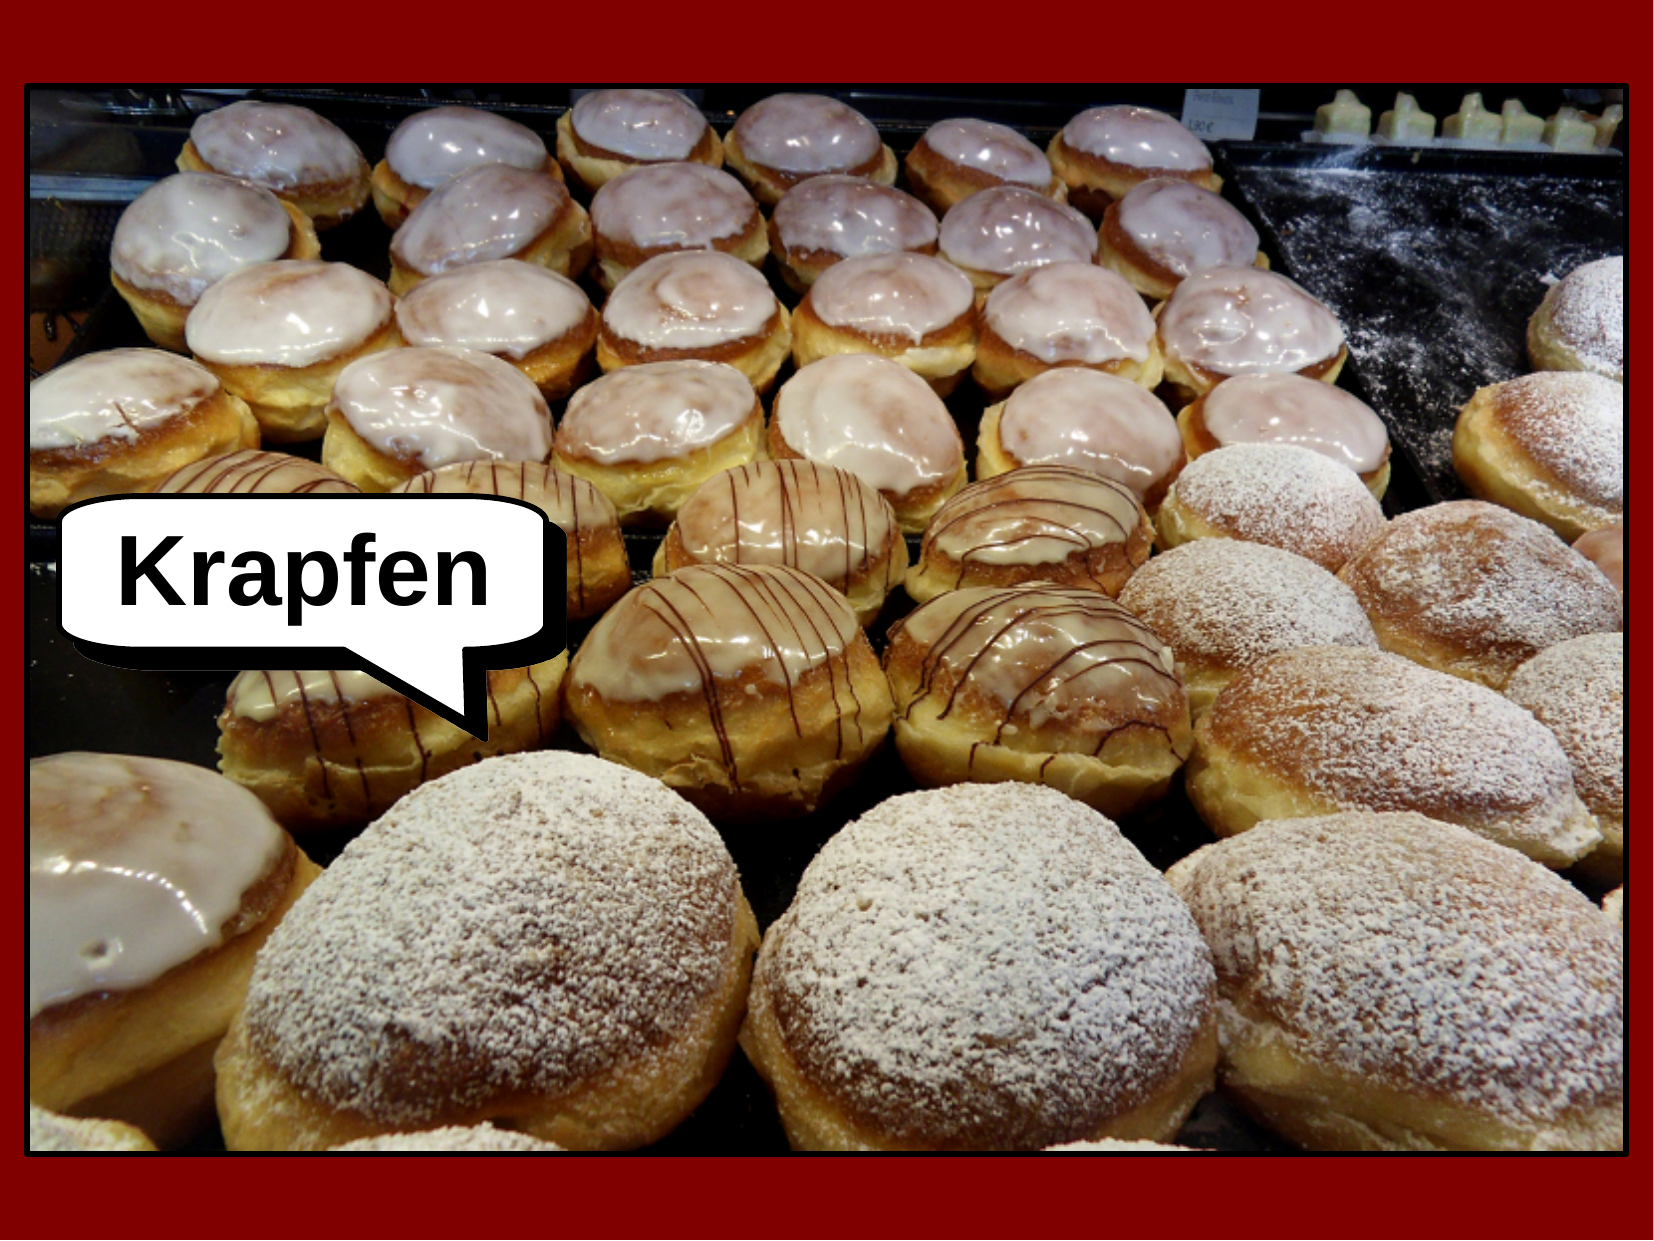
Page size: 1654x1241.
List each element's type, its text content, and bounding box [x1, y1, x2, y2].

text_box Krapfen [100, 507, 547, 635]
text_box [58, 496, 539, 722]
picture [30, 89, 1624, 1151]
